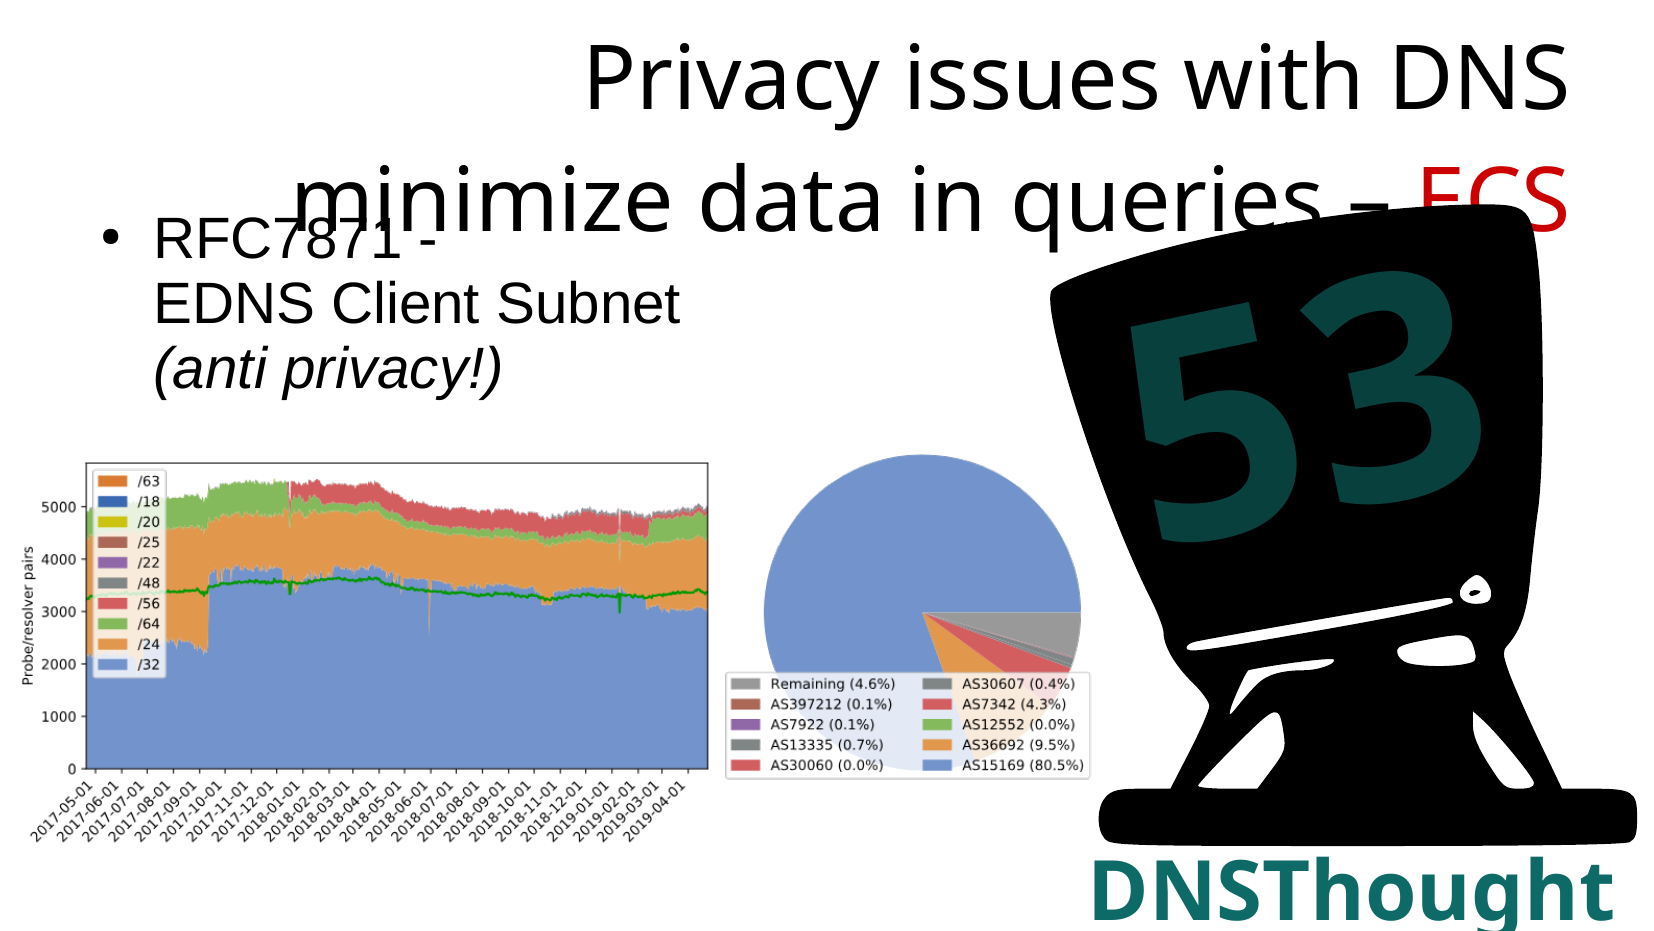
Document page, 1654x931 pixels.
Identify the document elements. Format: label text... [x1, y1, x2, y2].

picture [12, 153, 1654, 922]
text_box DNSThought [1073, 824, 1654, 931]
list RFC7871 - EDNS Client Subnet (anti privacy!) [82, 205, 780, 448]
title Privacy issues with DNS minimize data in queries – ECS [82, 13, 1571, 211]
